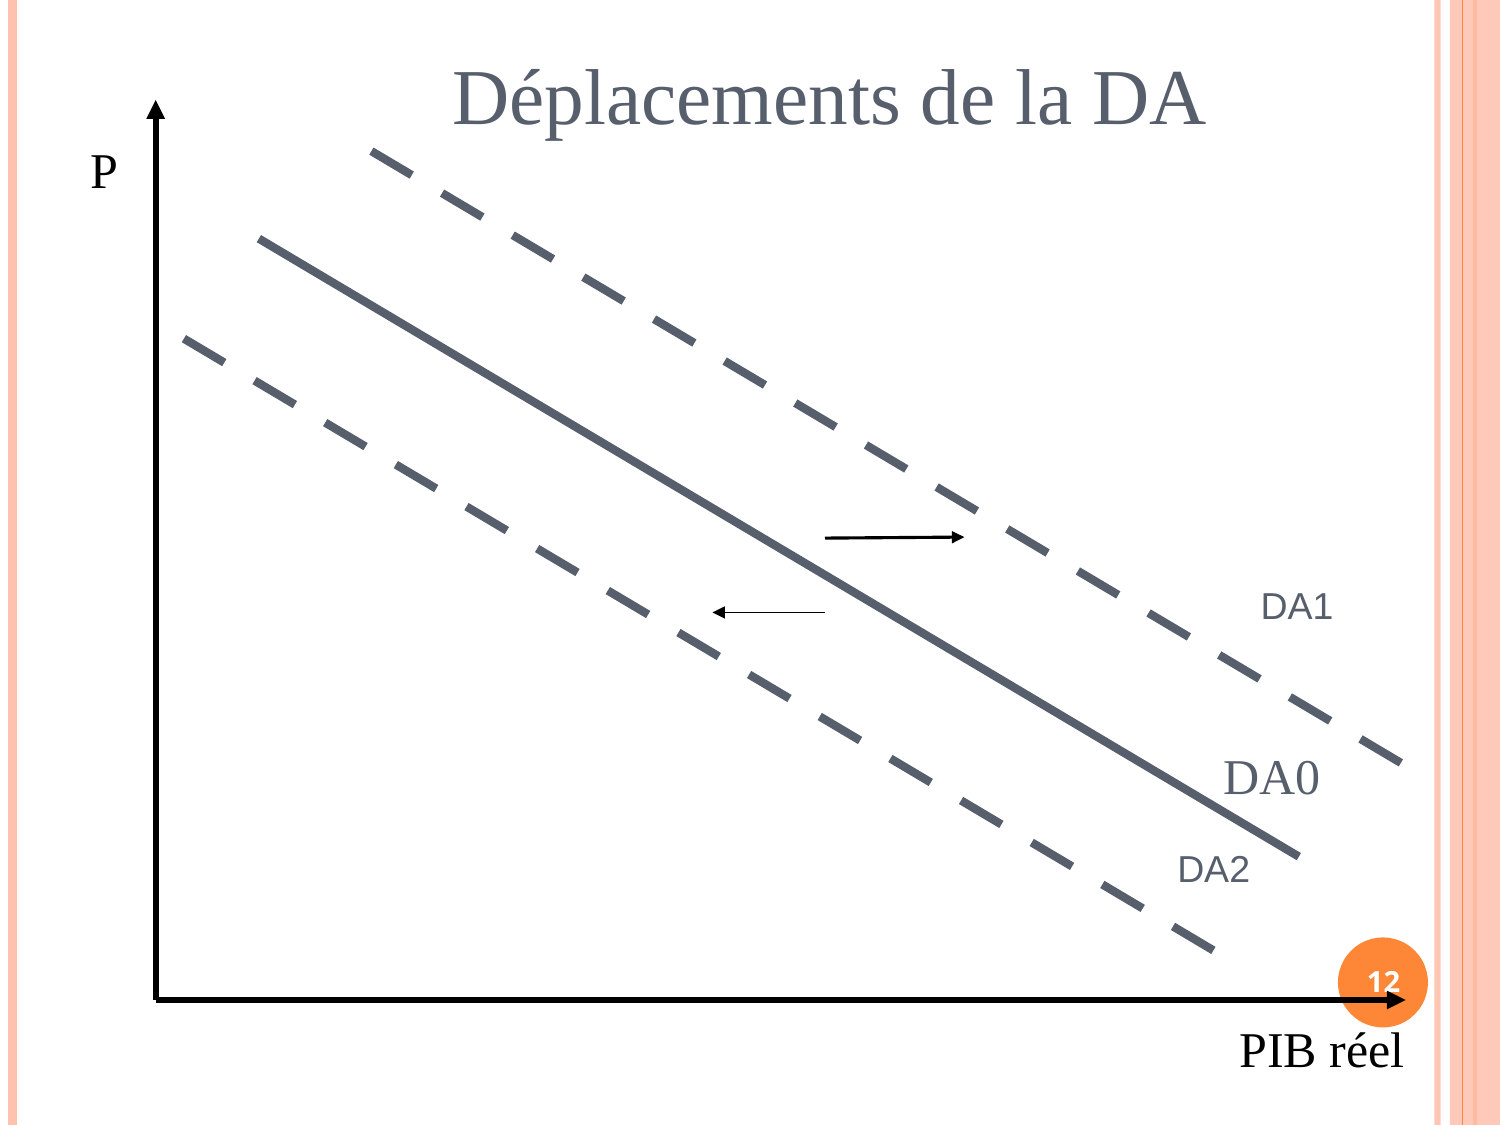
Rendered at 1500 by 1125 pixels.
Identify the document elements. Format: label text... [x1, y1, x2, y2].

text_box PIB réel [1224, 1009, 1500, 1085]
text_box Déplacements de la DA [437, 37, 1300, 148]
slide_number <numéro> [1333, 1003, 1386, 1009]
text_box DA2 [1162, 837, 1282, 898]
text_box P [75, 130, 134, 206]
text_box DA1 [1245, 574, 1349, 635]
text_box DA0 [1208, 737, 1336, 813]
slide_number <numéro> [1333, 940, 1434, 1009]
